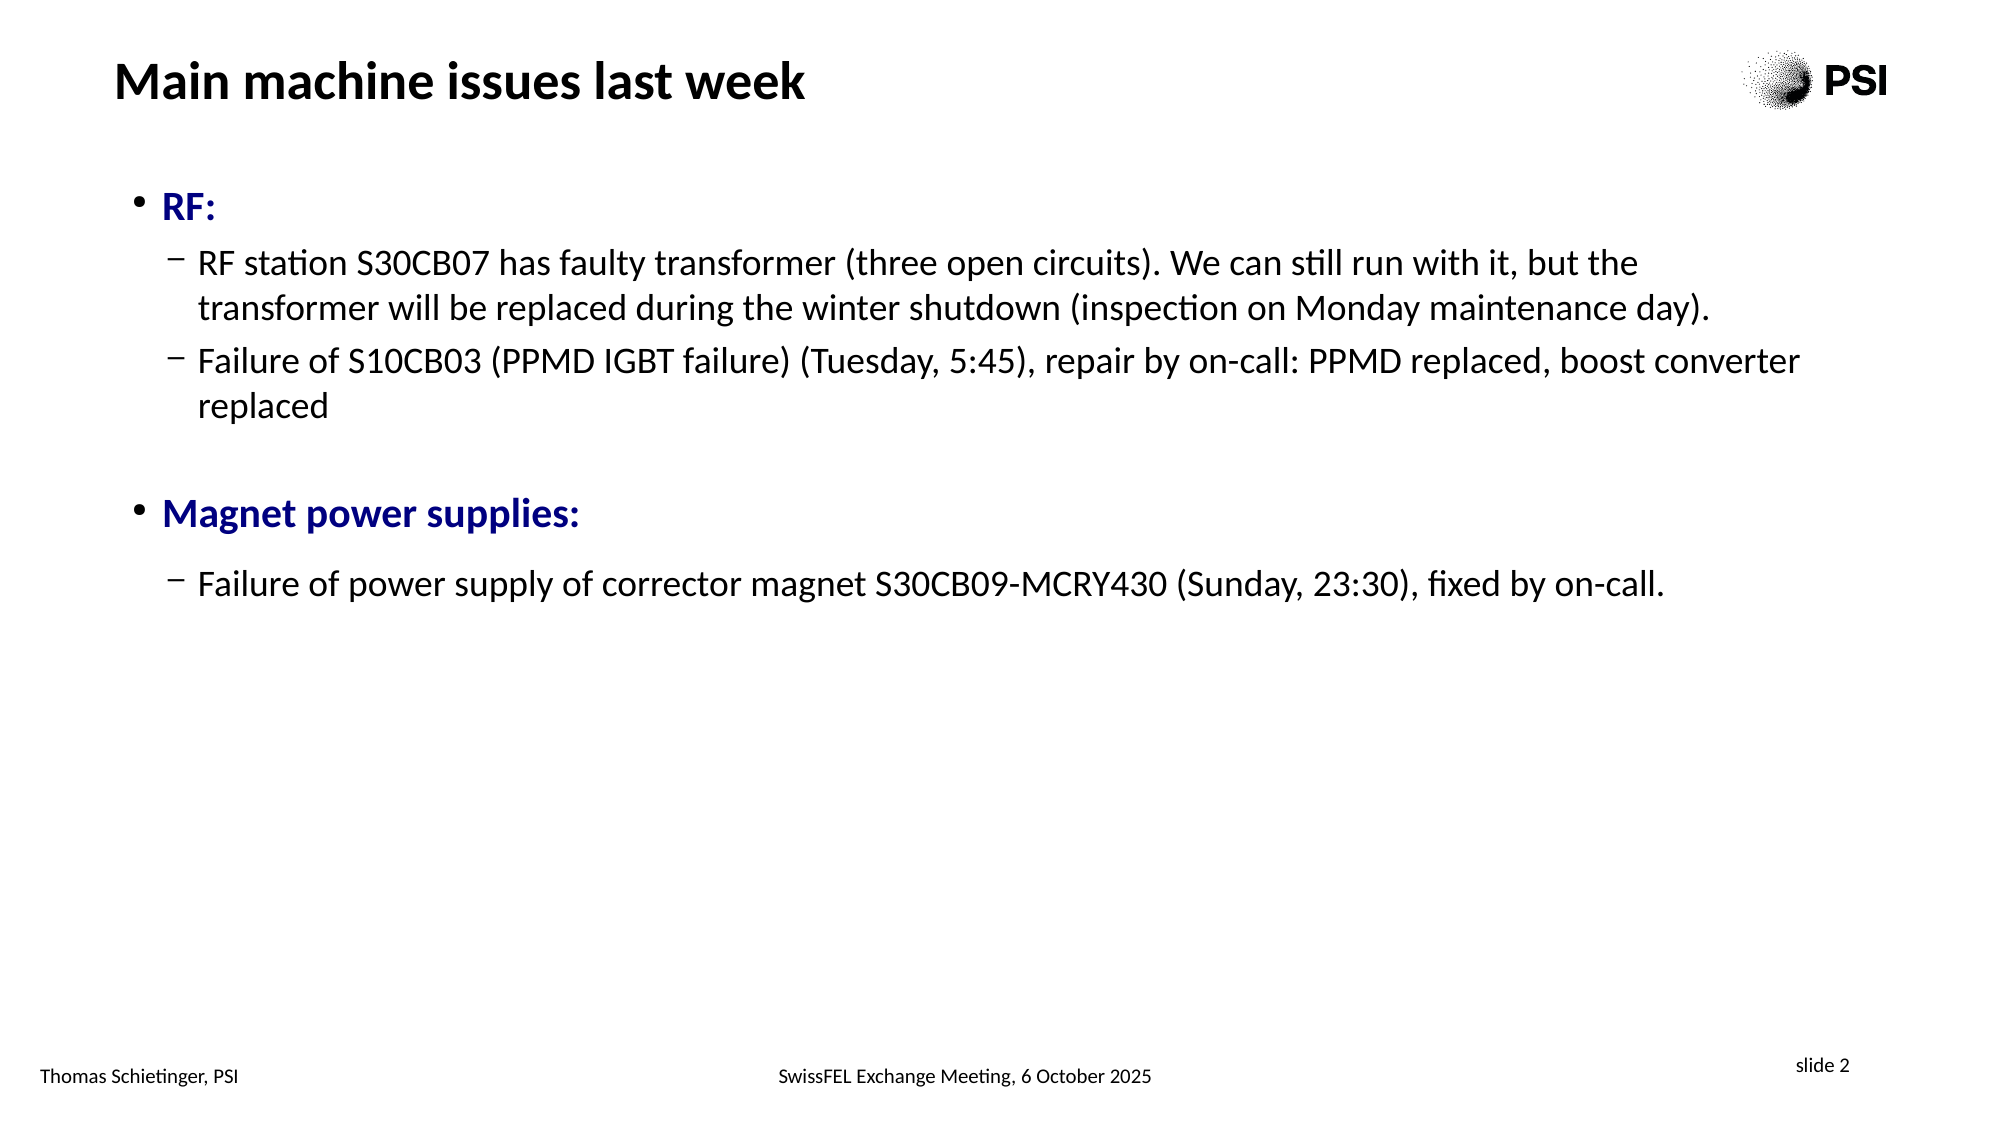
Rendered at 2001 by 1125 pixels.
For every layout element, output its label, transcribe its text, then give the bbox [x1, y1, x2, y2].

list RF: RF station S30CB07 has faulty transformer (three open circuits). We can still run with it, but the transformer will be replaced during the winter shutdown (inspection on Monday maintenance day). Failure of S10CB03 (PPMD IGBT failure) (Tuesday, 5:45), repair by on-call: PPMD replaced, boost converter replaced Magnet power supplies: Failure of power supply of corrector magnet S30CB09-MCRY430 (Sunday, 23:30), fixed by on-call. [114, 119, 1831, 1017]
title Main machine issues last week [114, 45, 1585, 118]
